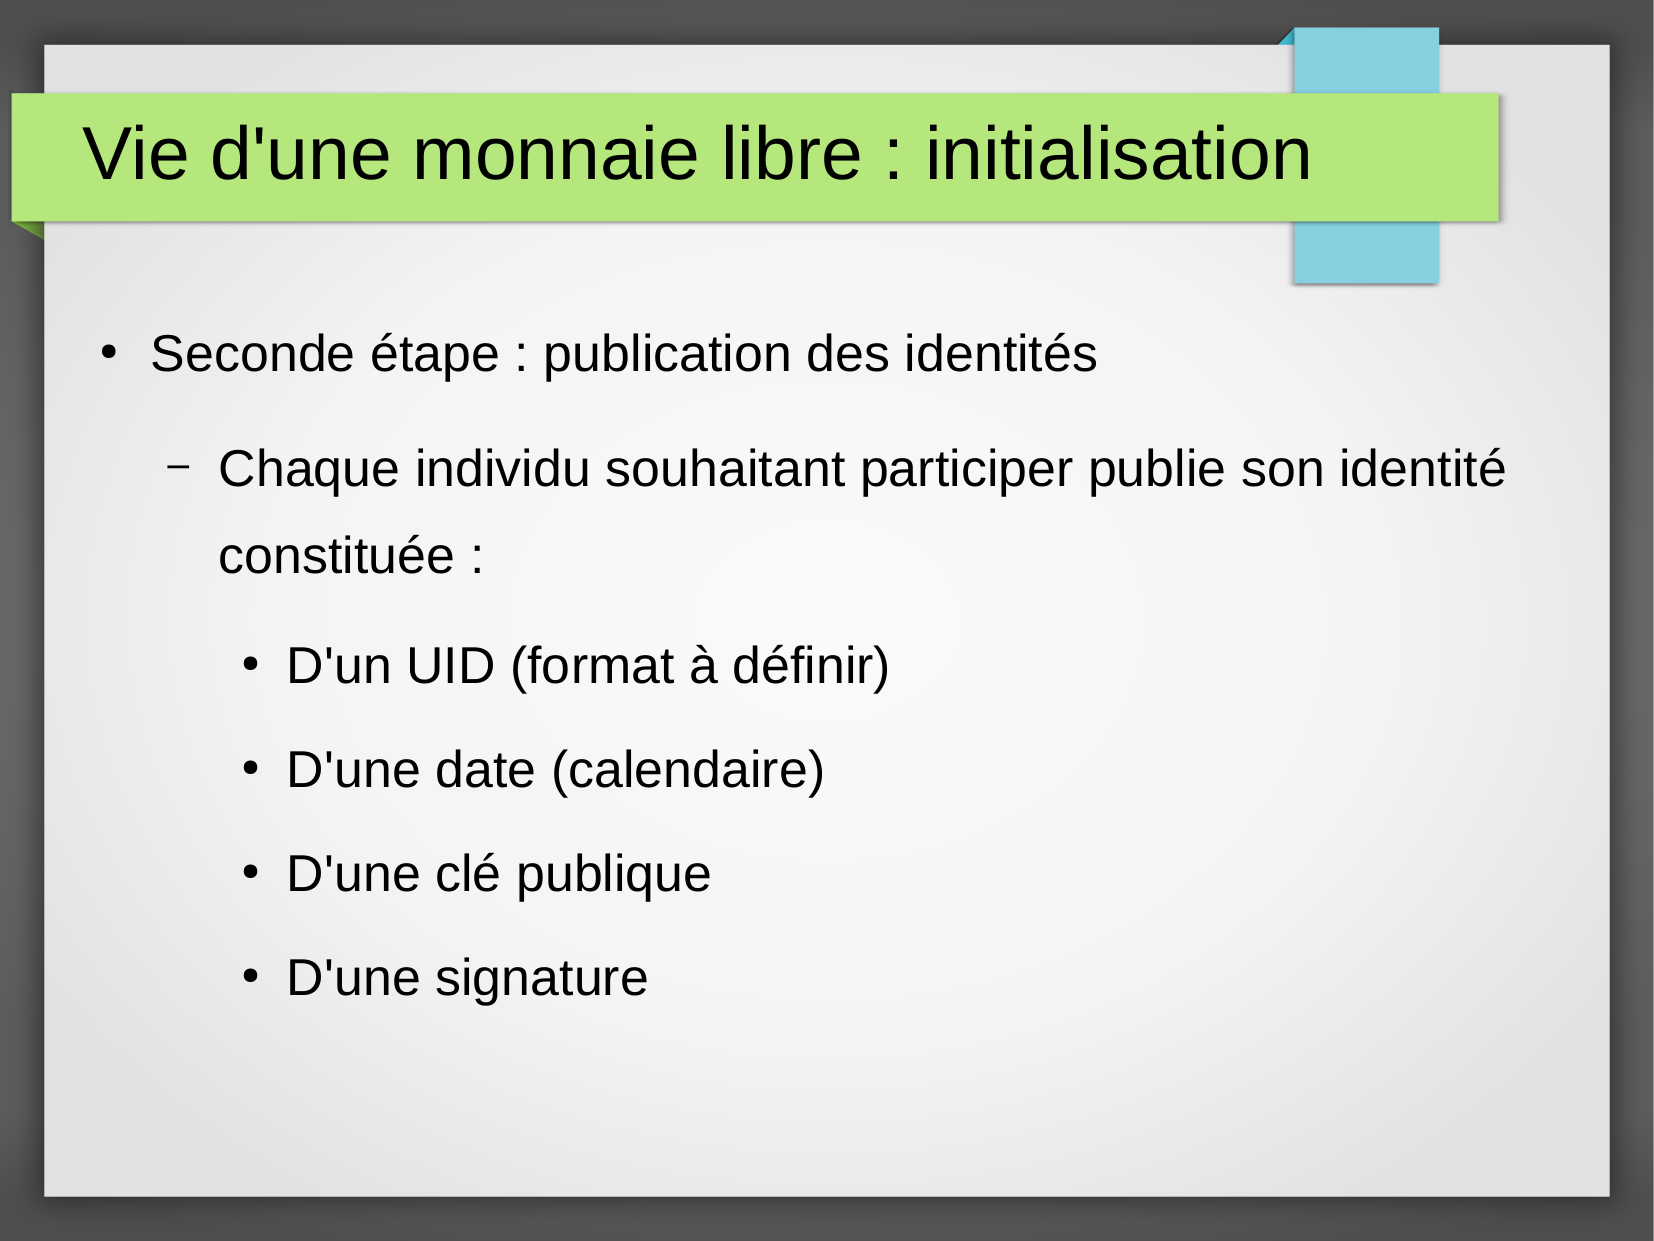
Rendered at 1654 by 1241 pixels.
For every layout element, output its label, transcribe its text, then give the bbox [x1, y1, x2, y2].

picture [0, 0, 1654, 1241]
list Seconde étape : publication des identités Chaque individu souhaitant participer publie son identité constituée : D'un UID (format à définir) D'une date (calendaire) D'une clé publique D'une signature [82, 295, 1571, 1015]
title Vie d'une monnaie libre : initialisation [82, 94, 1477, 213]
